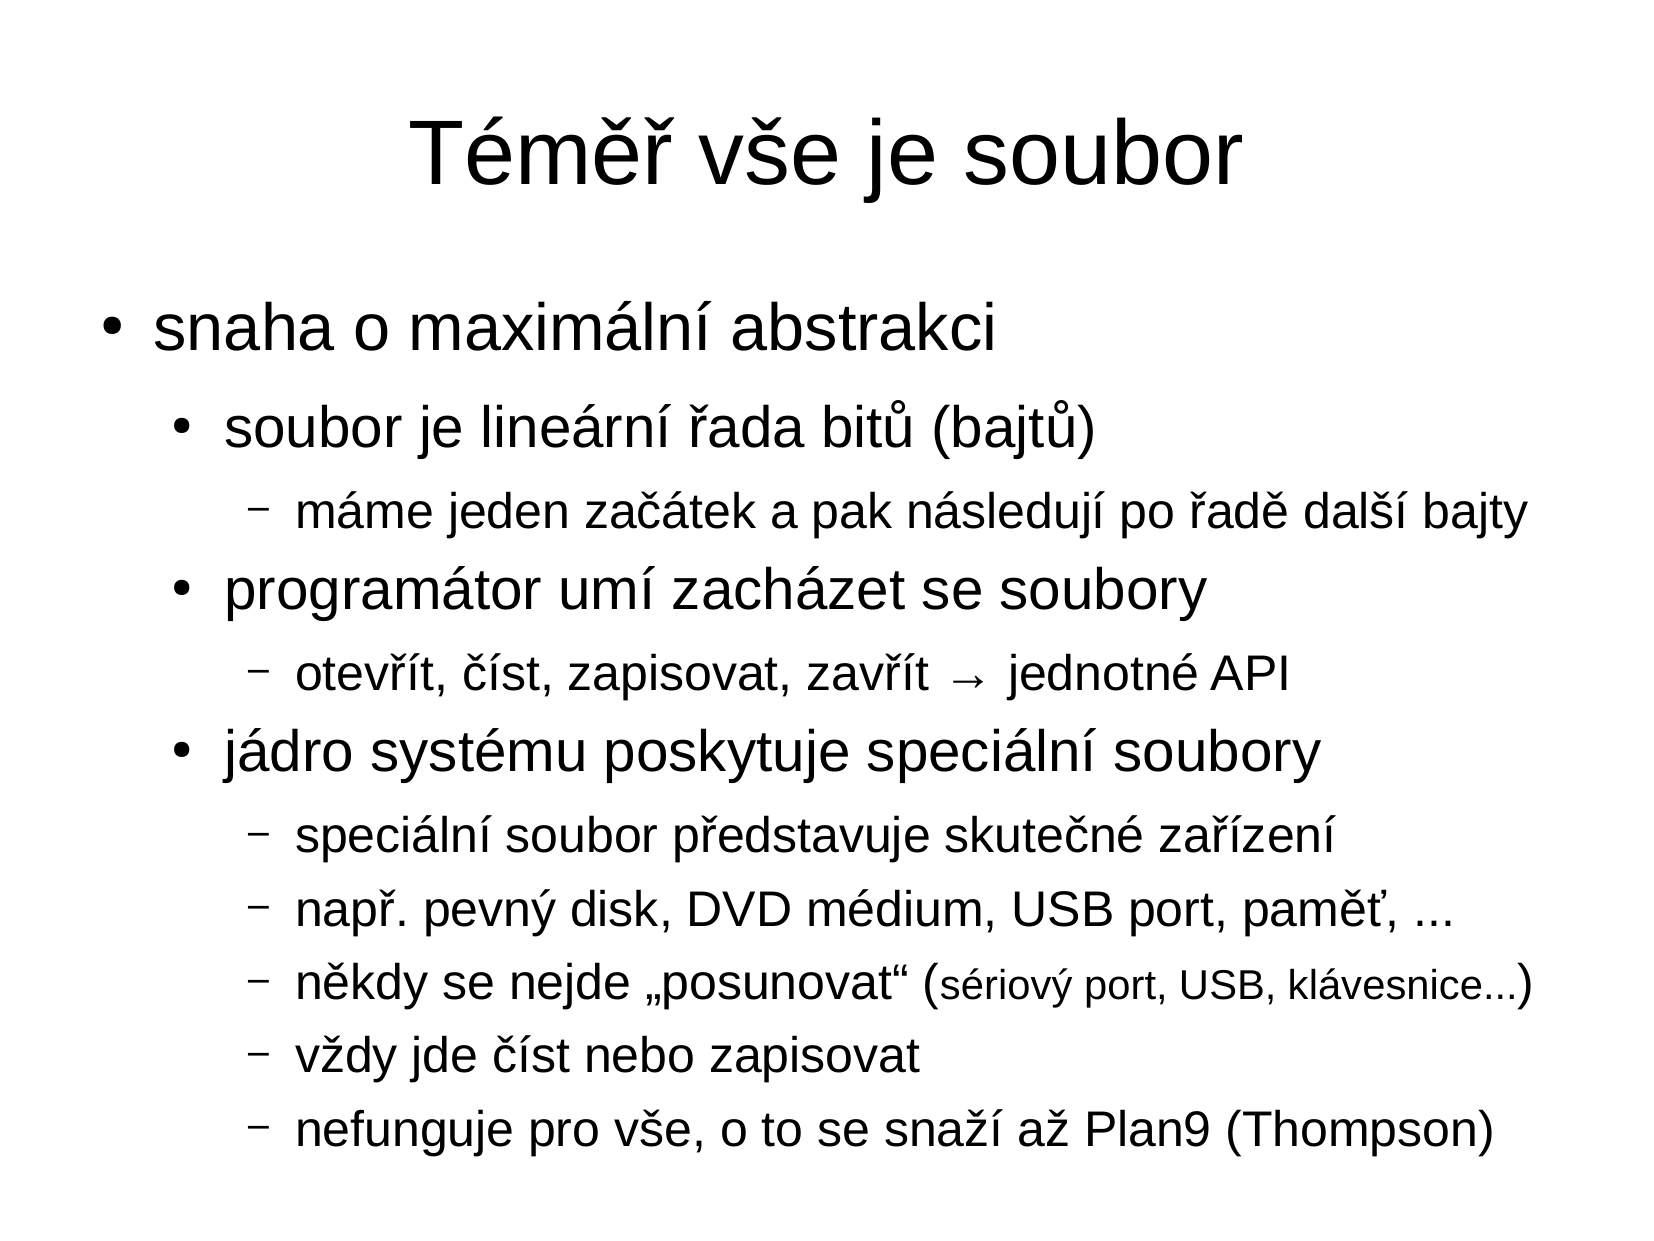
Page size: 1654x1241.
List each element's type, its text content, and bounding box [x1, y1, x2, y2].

title Téměř vše je soubor [82, 56, 1571, 250]
list snaha o maximální abstrakci soubor je lineární řada bitů (bajtů) máme jeden začátek a pak následují po řadě další bajty programátor umí zacházet se soubory otevřít, číst, zapisovat, zavřít → jednotné API jádro systému poskytuje speciální soubory speciální soubor představuje skutečné zařízení např. pevný disk, DVD médium, USB port, paměť, ... někdy se nejde „posunovat“ (sériový port, USB, klávesnice...) vždy jde číst nebo zapisovat nefunguje pro vše, o to se snaží až Plan9 (Thompson) [82, 290, 1571, 1158]
